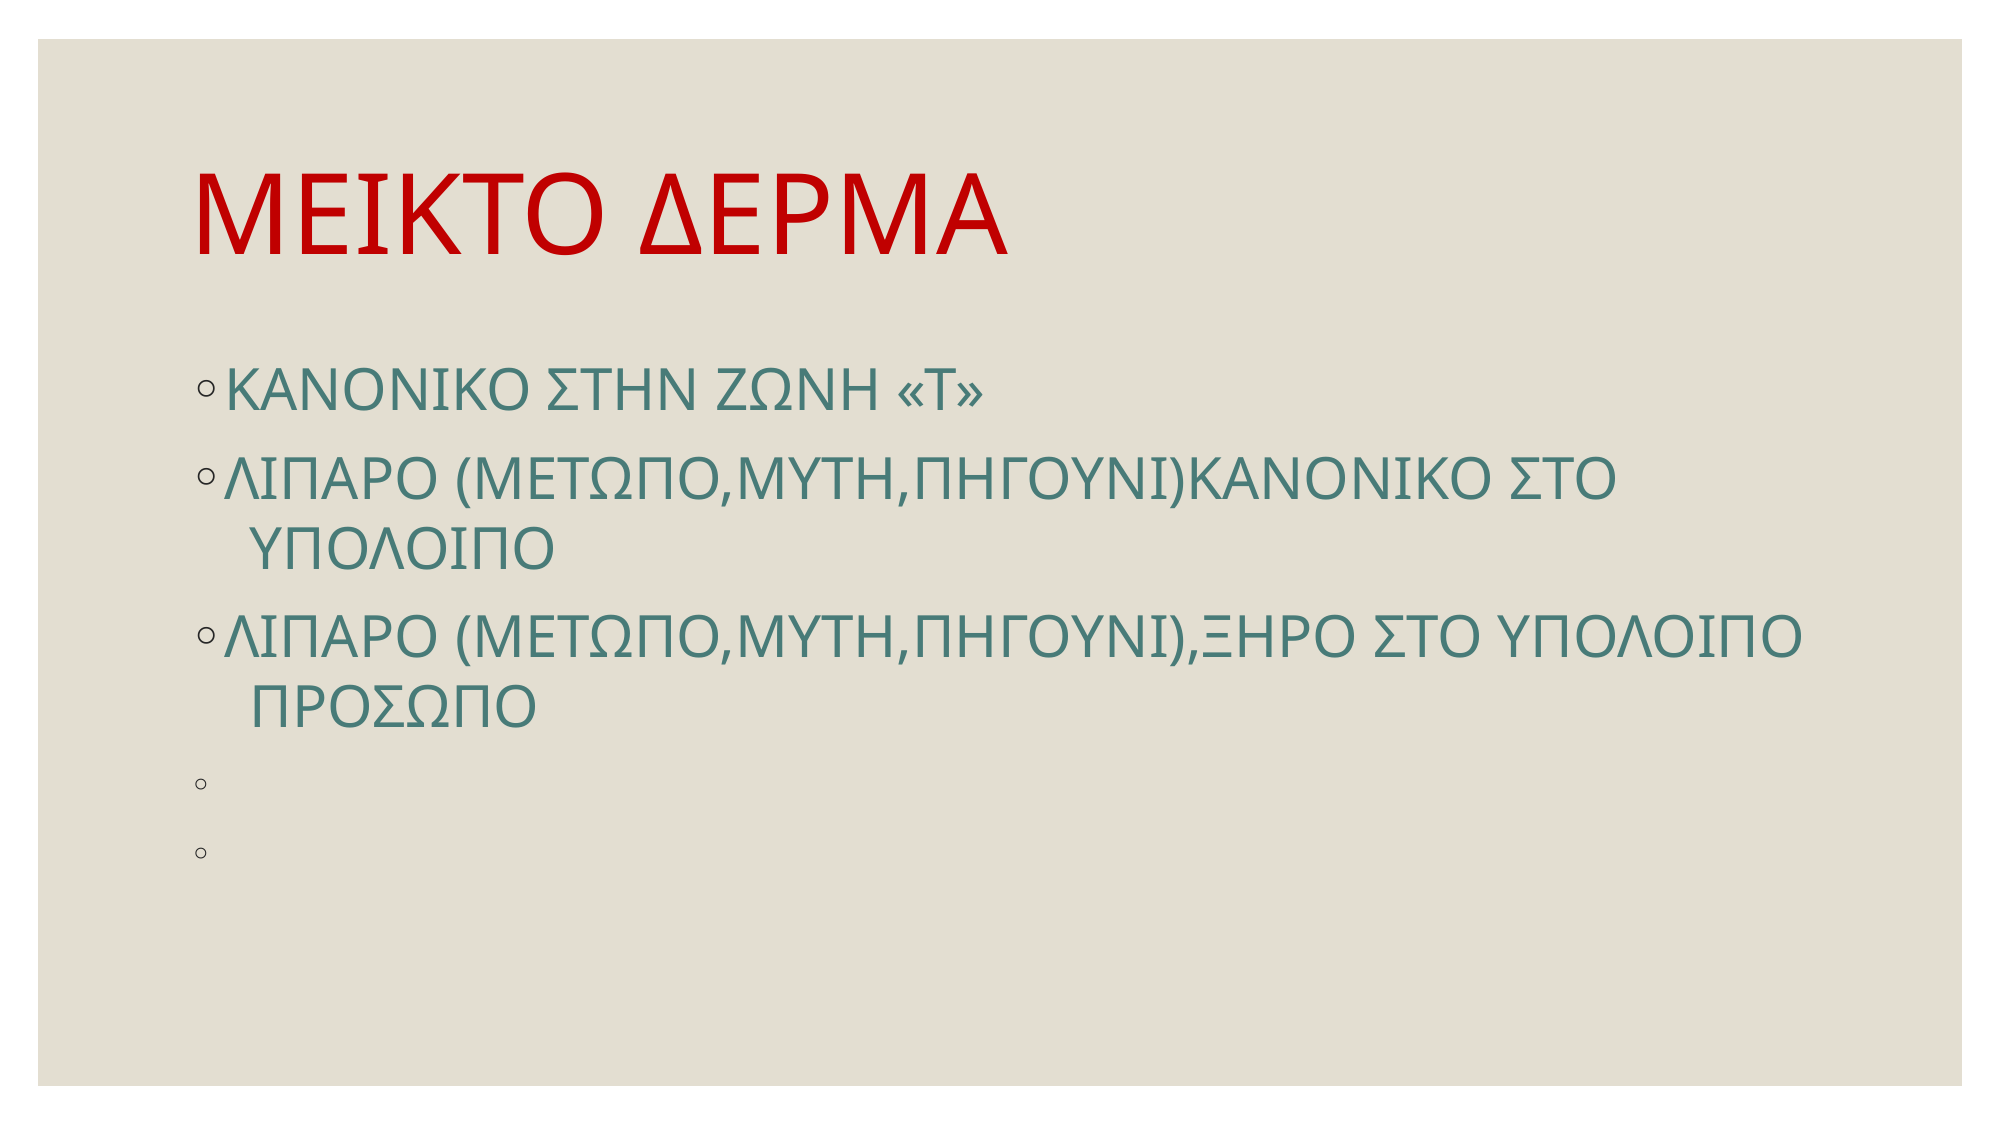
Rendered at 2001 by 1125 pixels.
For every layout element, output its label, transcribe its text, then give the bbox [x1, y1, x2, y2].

list ΚΑΝΟΝΙΚΟ ΣΤΗΝ ΖΩΝΗ «Τ» ΛΙΠΑΡΟ (ΜΕΤΩΠΟ,ΜΥΤΗ,ΠΗΓΟΥΝΙ)ΚΑΝΟΝΙΚΟ ΣΤΟ ΥΠΟΛΟΙΠΟ ΛΙΠΑΡΟ (ΜΕΤΩΠΟ,ΜΥΤΗ,ΠΗΓΟΥΝΙ),ΞΗΡΟ ΣΤΟ ΥΠΟΛΟΙΠΟ ΠΡΟΣΩΠΟ [174, 345, 1825, 991]
title ΜΕΙΚΤΟ ΔΕΡΜΑ [174, 105, 1825, 331]
